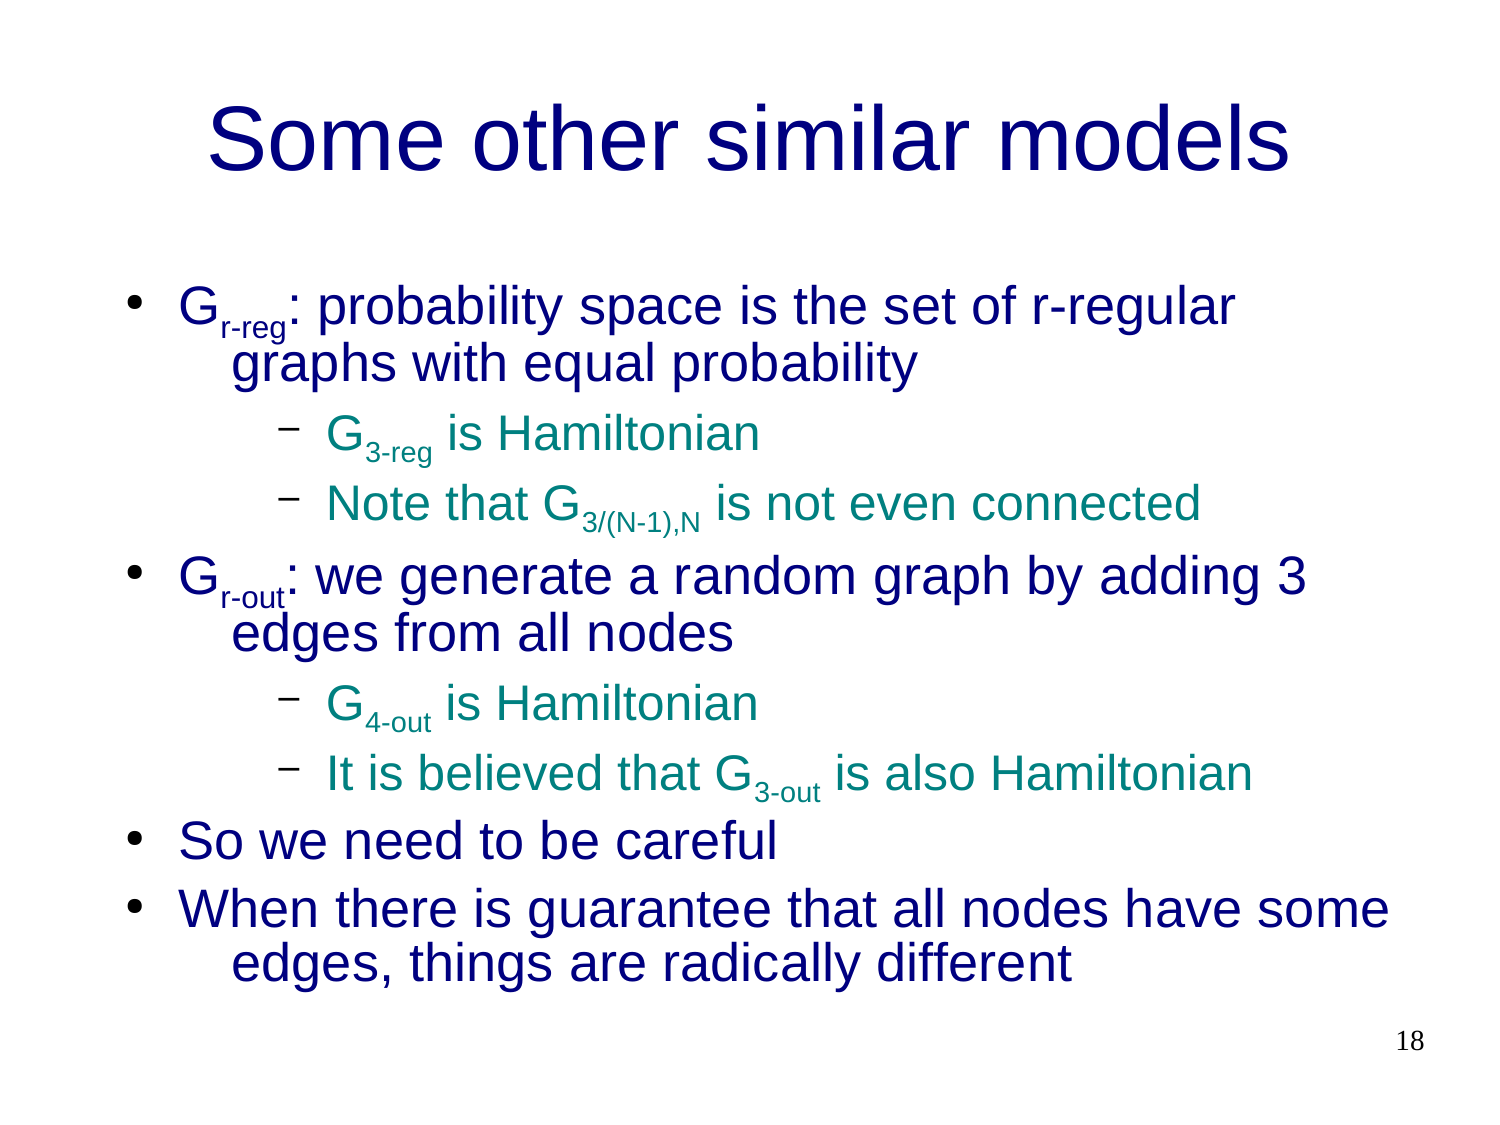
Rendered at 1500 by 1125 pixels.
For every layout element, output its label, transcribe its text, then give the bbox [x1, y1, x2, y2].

title Some other similar models [74, 44, 1425, 233]
list Gr-reg: probability space is the set of r-regular graphs with equal probability G3-reg is Hamiltonian Note that G3/(N-1),N is not even connected Gr-out: we generate a random graph by adding 3 edges from all nodes G4-out is Hamiltonian It is believed that G3-out is also Hamiltonian So we need to be careful When there is guarantee that all nodes have some edges, things are radically different [74, 255, 1425, 1014]
